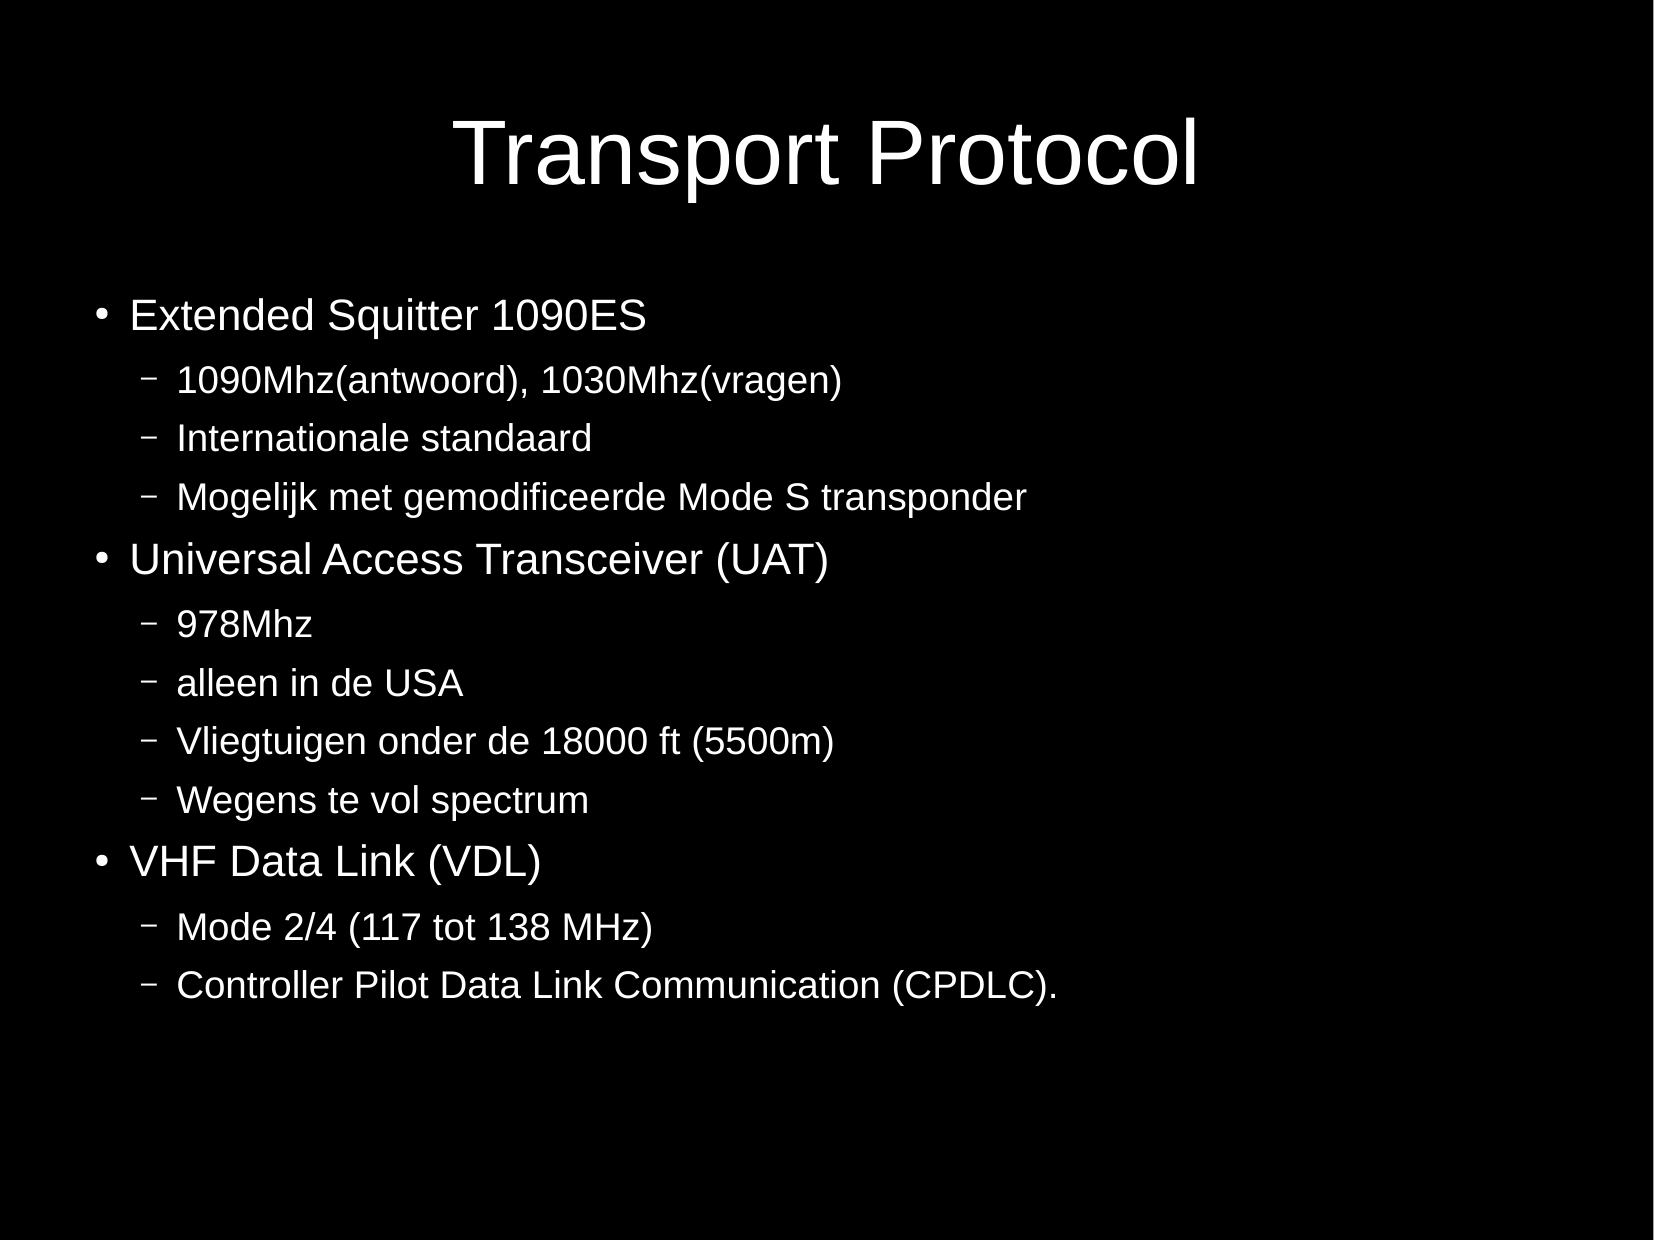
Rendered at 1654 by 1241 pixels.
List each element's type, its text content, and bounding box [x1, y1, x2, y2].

title Transport Protocol [82, 49, 1571, 257]
list Extended Squitter 1090ES 1090Mhz(antwoord), 1030Mhz(vragen) Internationale standaard Mogelijk met gemodificeerde Mode S transponder Universal Access Transceiver (UAT) 978Mhz alleen in de USA Vliegtuigen onder de 18000 ft (5500m) Wegens te vol spectrum VHF Data Link (VDL) Mode 2/4 (117 tot 138 MHz) Controller Pilot Data Link Communication (CPDLC). [82, 290, 1571, 1010]
